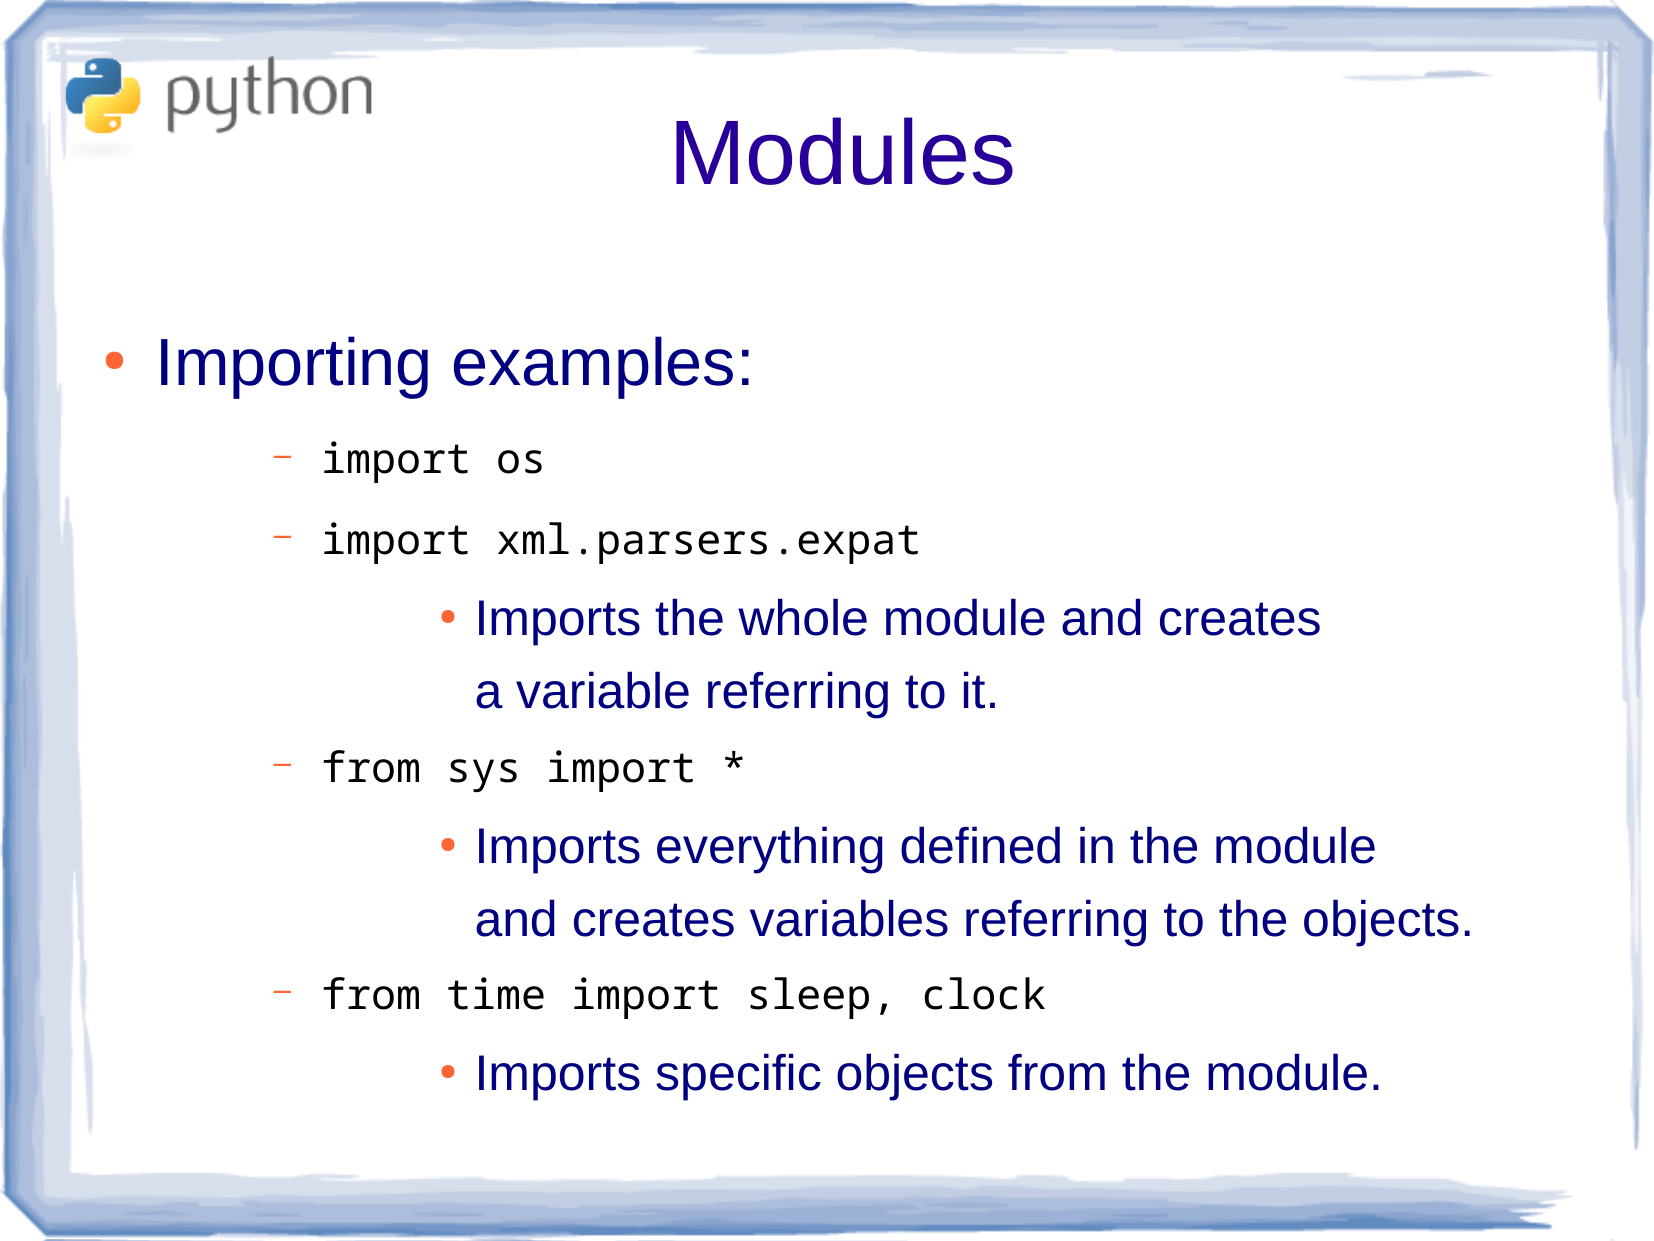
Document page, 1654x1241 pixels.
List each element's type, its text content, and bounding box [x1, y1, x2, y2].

list Importing examples: import os import xml.parsers.expat Imports the whole module and creates a variable referring to it. from sys import * Imports everything defined in the module and creates variables referring to the objects. from time import sleep, clock Imports specific objects from the module. [84, 324, 1576, 1189]
picture [0, 0, 1654, 1241]
title Modules [82, 49, 1571, 257]
